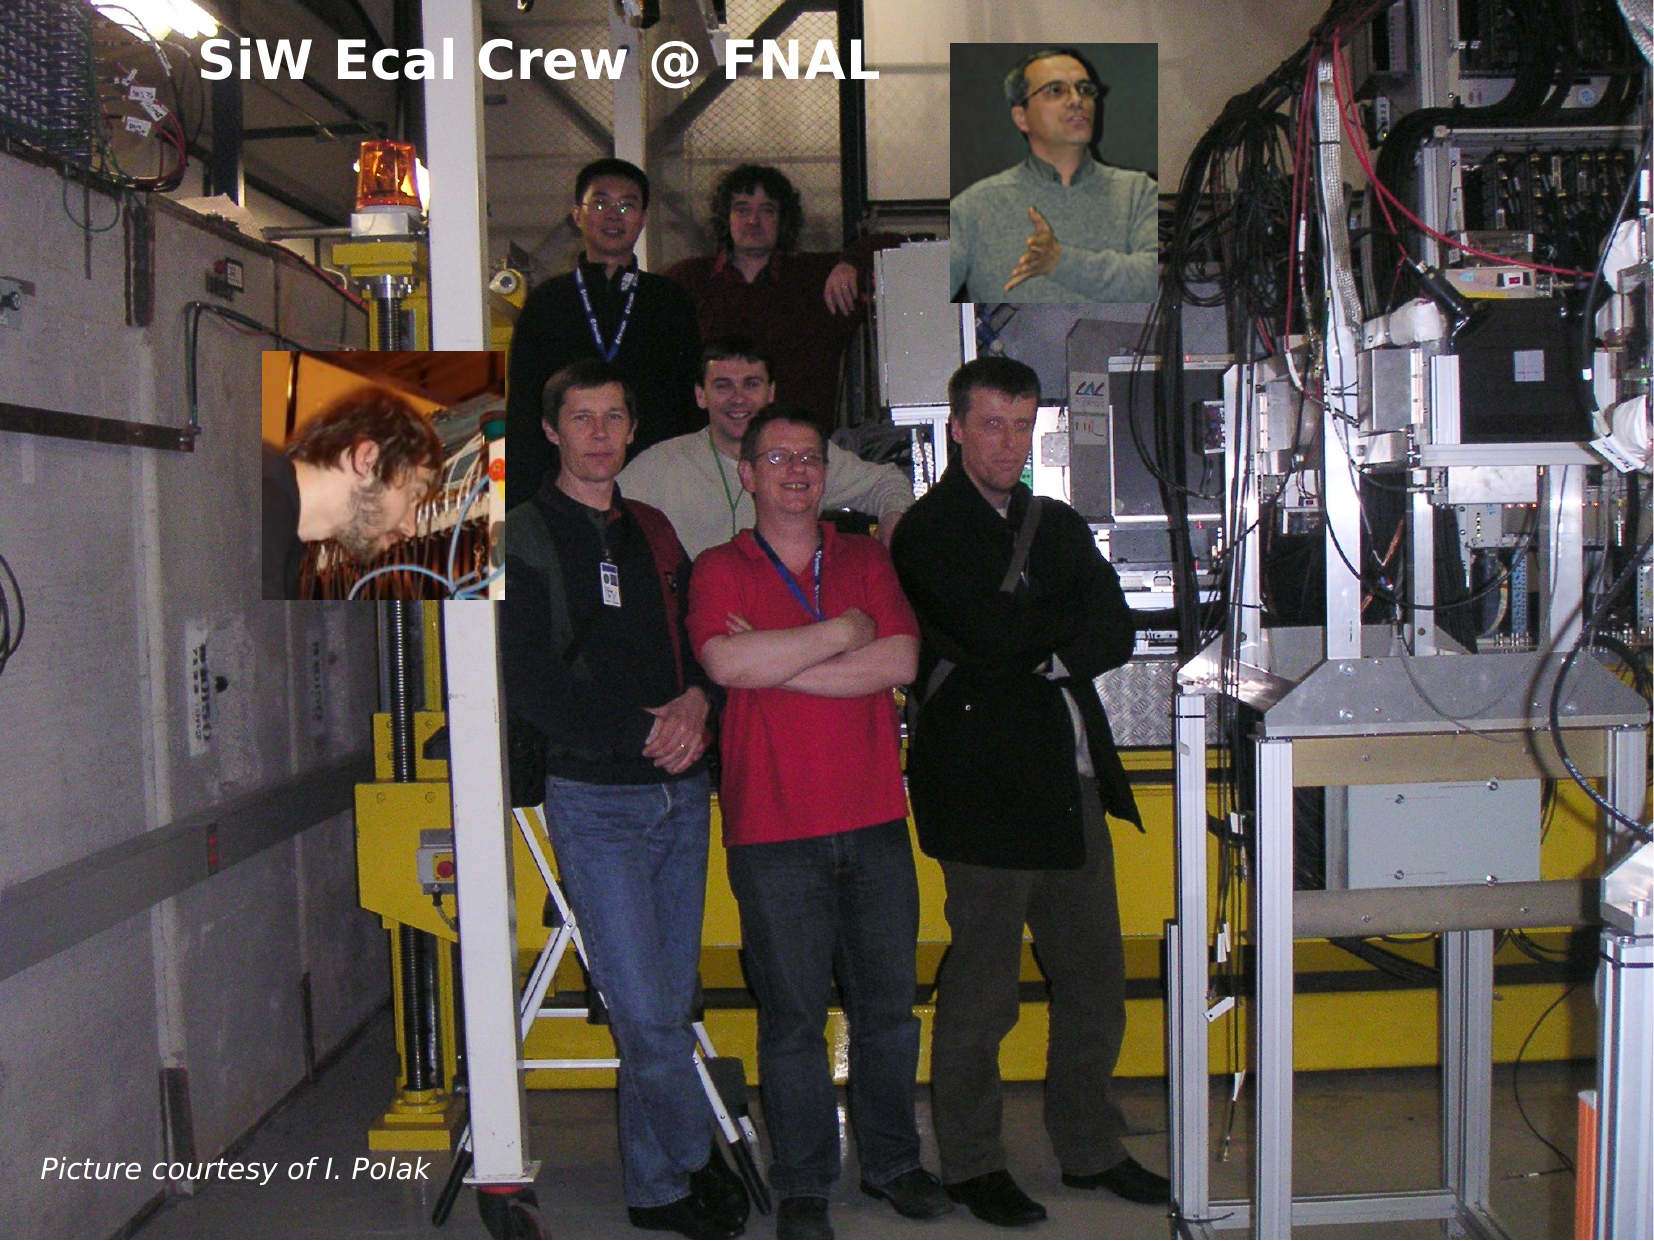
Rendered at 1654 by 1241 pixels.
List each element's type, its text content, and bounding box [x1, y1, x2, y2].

text_box SiW Ecal Crew @ FNAL [182, 21, 897, 100]
text_box Picture courtesy of I. Polak [25, 1144, 445, 1194]
picture [0, 0, 1654, 1241]
